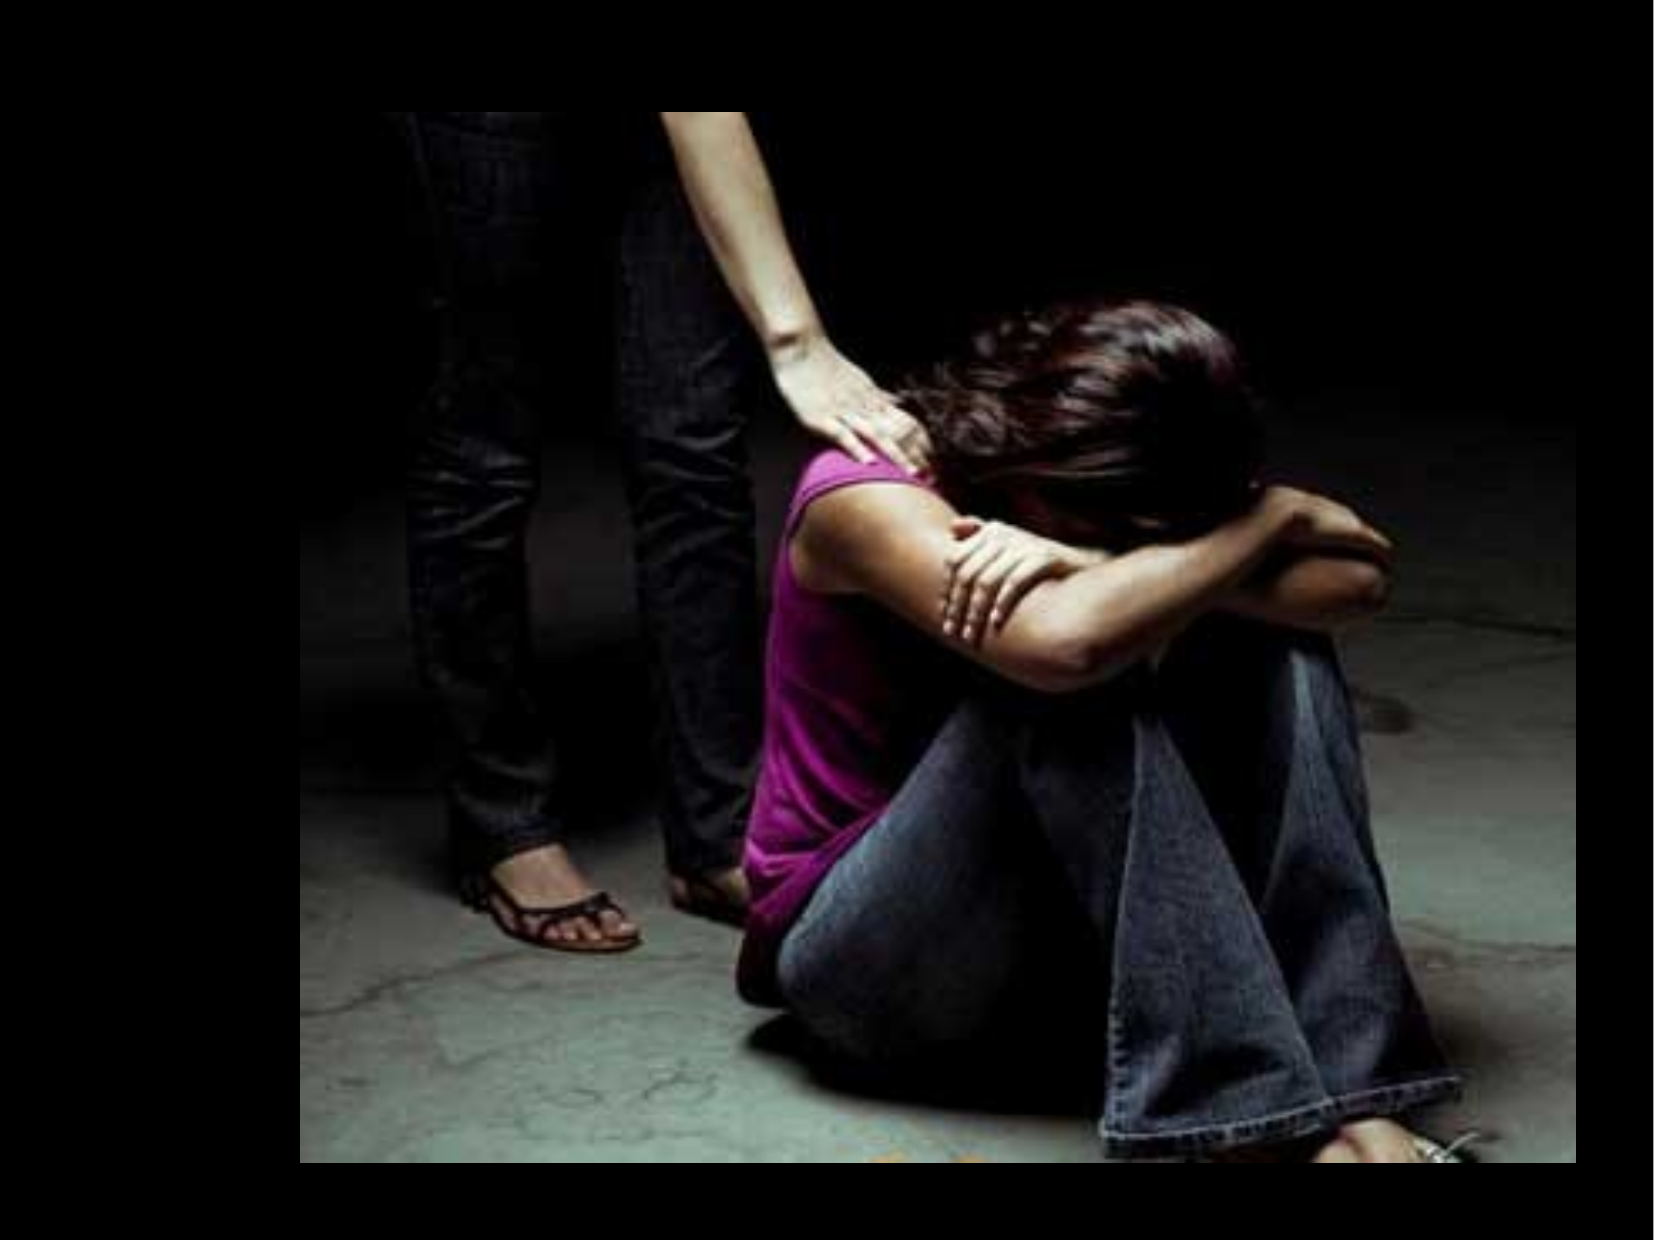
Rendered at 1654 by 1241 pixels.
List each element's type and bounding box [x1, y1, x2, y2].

picture [300, 112, 1576, 1163]
